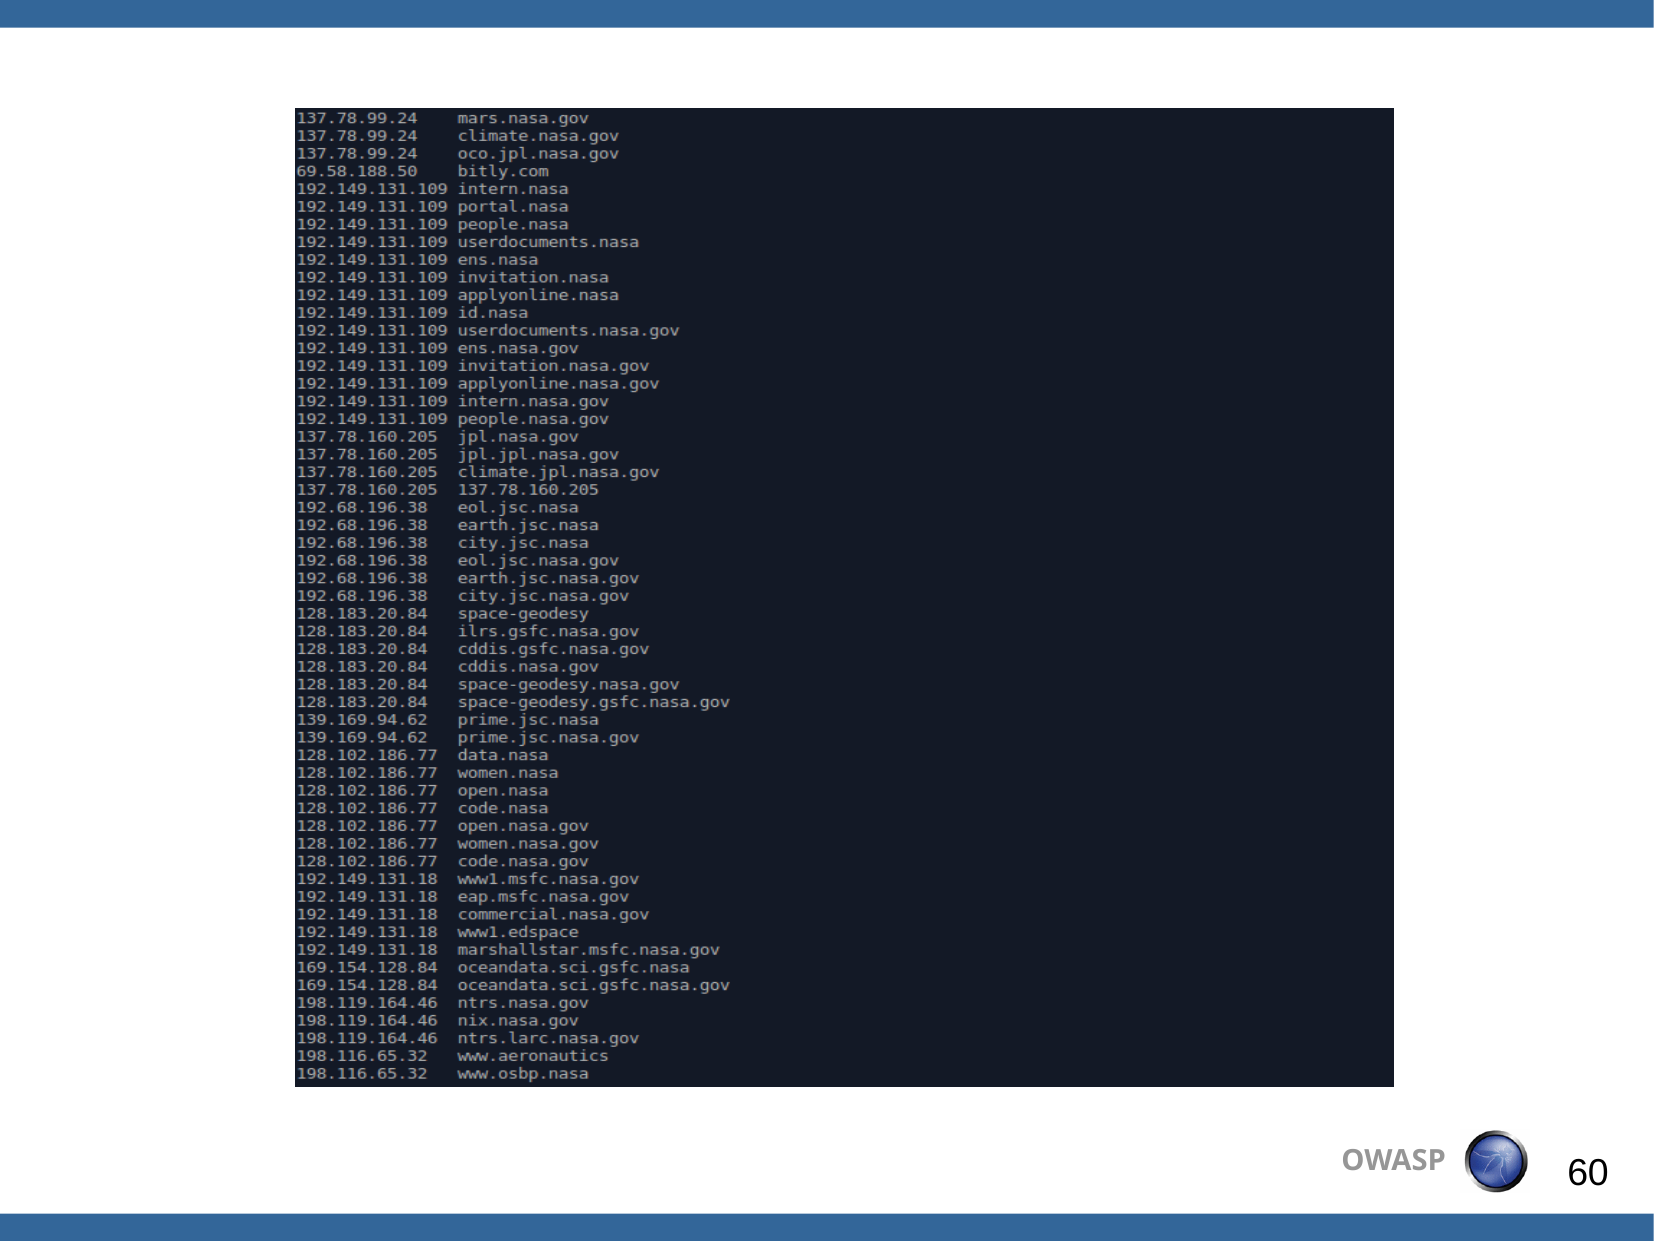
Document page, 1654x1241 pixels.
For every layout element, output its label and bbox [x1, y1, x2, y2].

picture [1460, 1129, 1530, 1193]
picture [295, 108, 1394, 1087]
